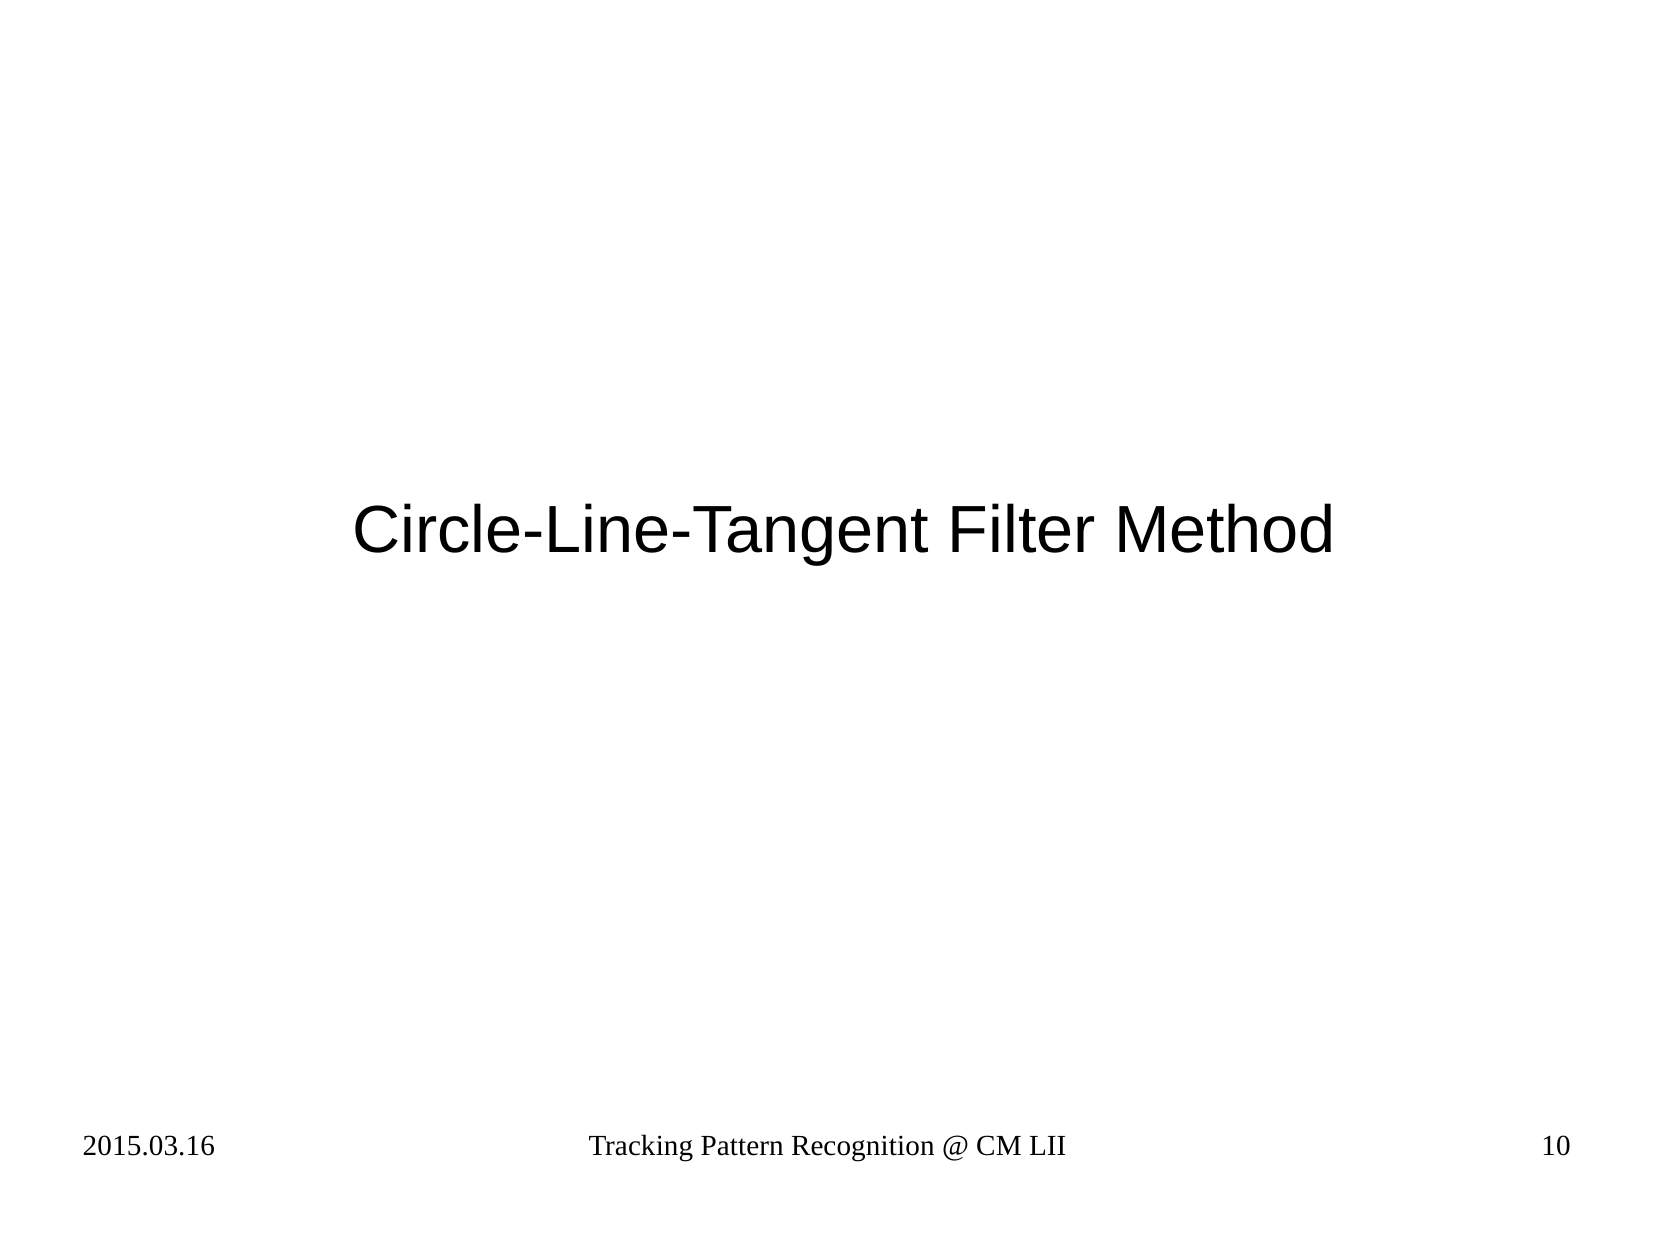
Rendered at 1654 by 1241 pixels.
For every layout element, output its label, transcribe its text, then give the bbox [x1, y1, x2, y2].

subtitle Circle-Line-Tangent Filter Method [82, 49, 1571, 1010]
